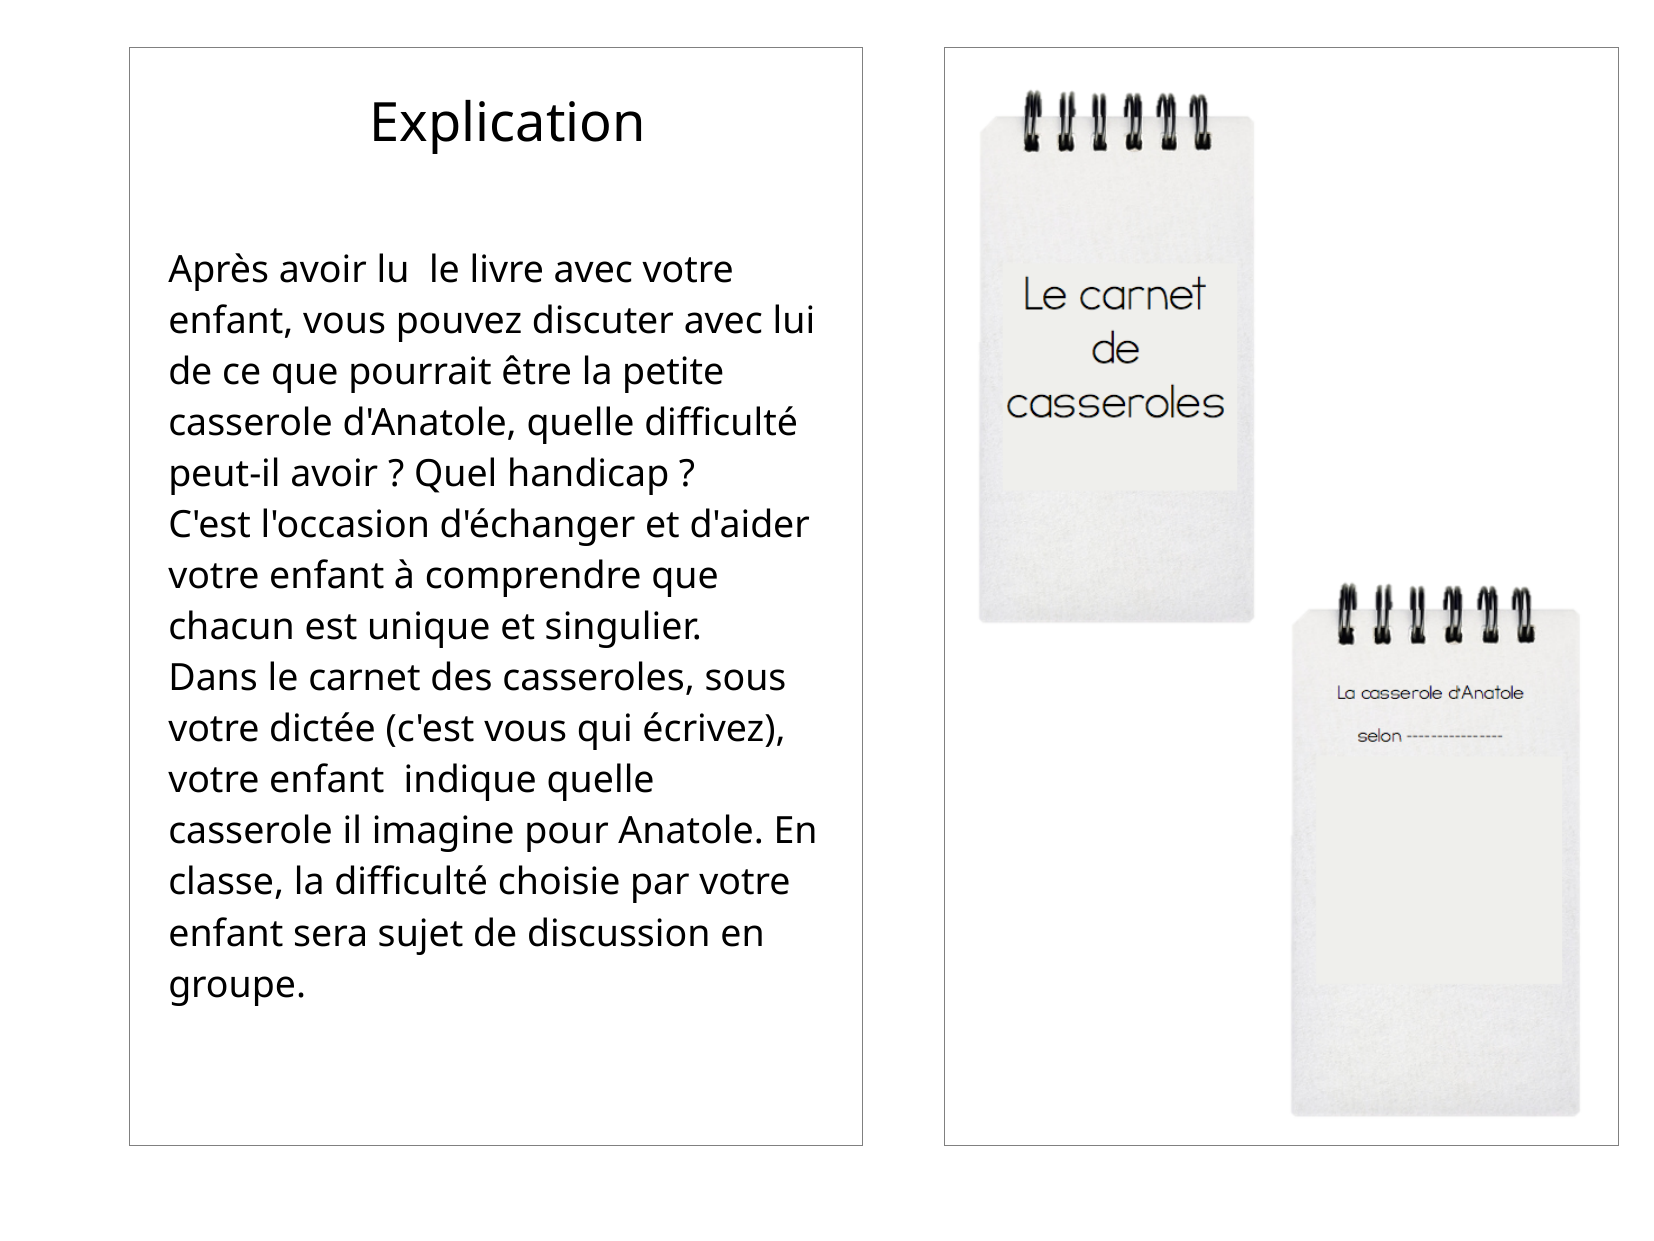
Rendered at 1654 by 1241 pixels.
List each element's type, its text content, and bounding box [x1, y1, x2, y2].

text_box Explication [224, 75, 792, 157]
text_box Après avoir lu le livre avec votre enfant, vous pouvez discuter avec lui de ce que pourrait être la petite casserole d'Anatole, quelle difficulté peut-il avoir ? Quel handicap ? C'est l'occasion d'échanger et d'aider votre enfant à comprendre que chacun est unique et singulier. Dans le carnet des casseroles, sous votre dictée (c'est vous qui écrivez), votre enfant indique quelle casserole il imagine pour Anatole. En classe, la difficulté choisie par votre enfant sera sujet de discussion en groupe. [153, 235, 839, 1241]
picture [968, 80, 1600, 1134]
